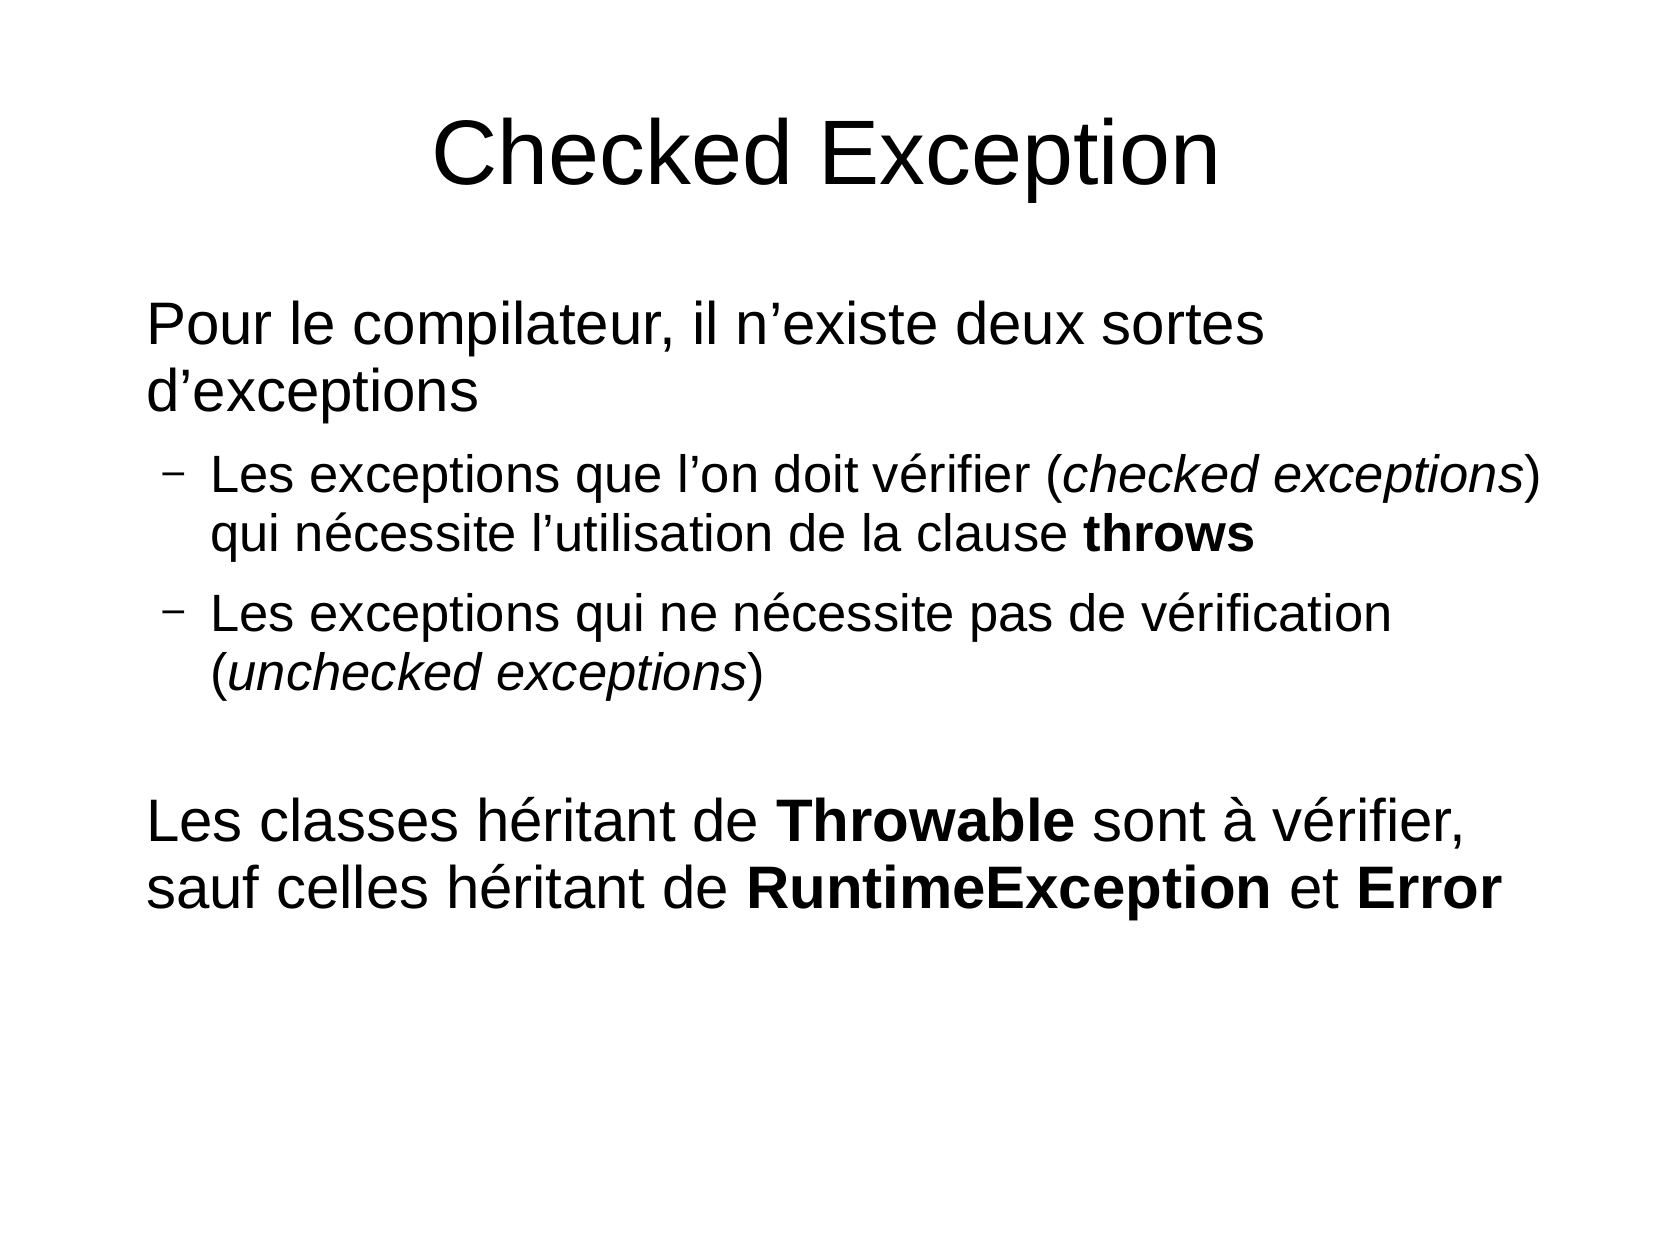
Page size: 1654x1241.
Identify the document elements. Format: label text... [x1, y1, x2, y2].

title Checked Exception [82, 49, 1571, 257]
list Pour le compilateur, il n’existe deux sortes d’exceptions Les exceptions que l’on doit vérifier (checked exceptions) qui nécessite l’utilisation de la clause throws Les exceptions qui ne nécessite pas de vérification (unchecked exceptions) Les classes héritant de Throwable sont à vérifier, sauf celles héritant de RuntimeException et Error [82, 290, 1571, 1010]
